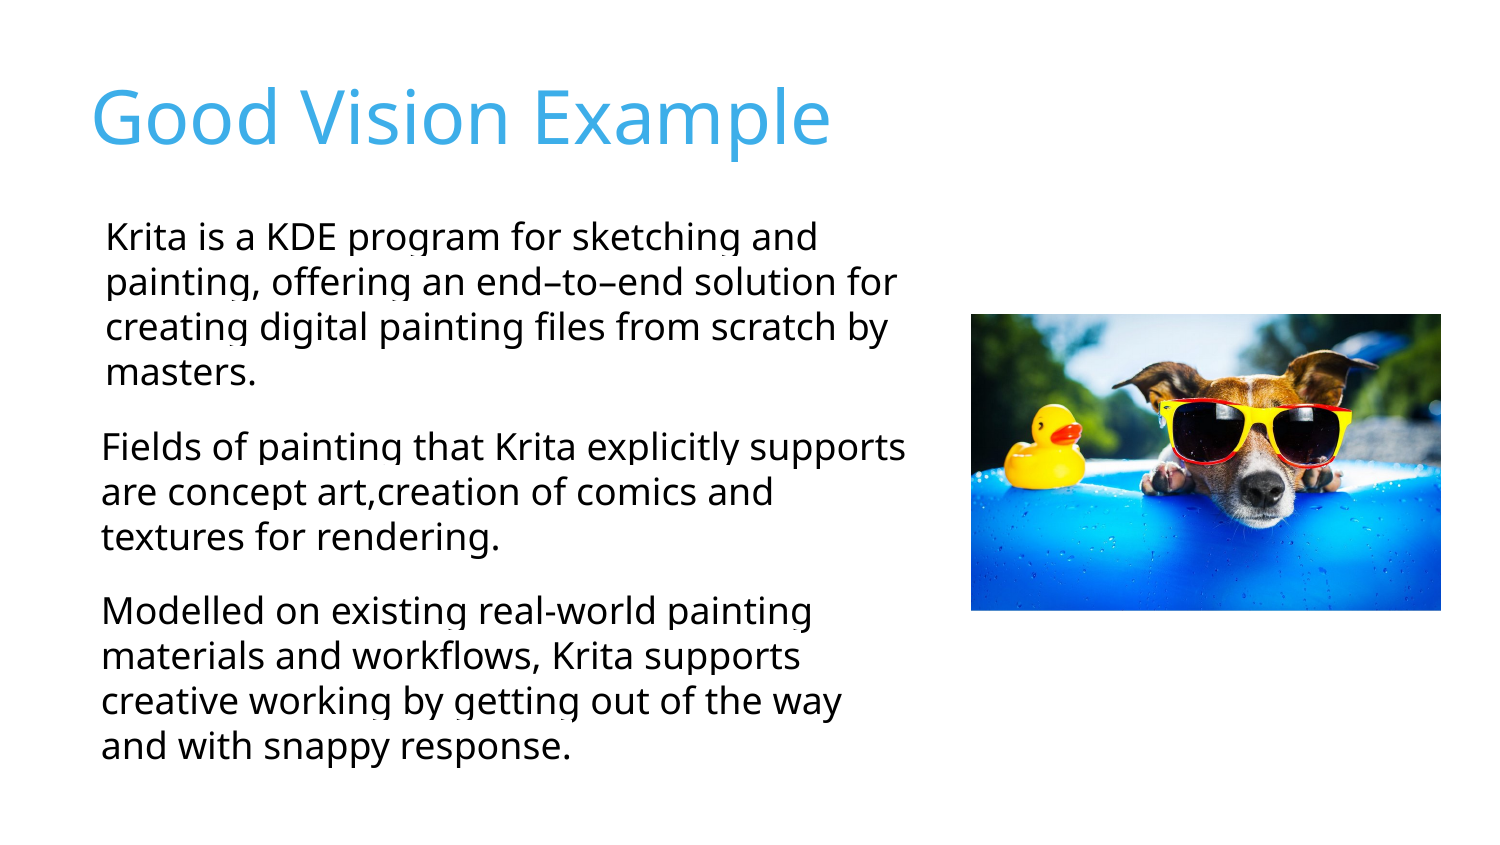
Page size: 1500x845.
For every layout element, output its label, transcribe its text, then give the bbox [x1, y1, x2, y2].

title Good Vision Example [75, 33, 1425, 175]
list Krita is a KDE program for sketching and painting, offering an end–to–end solution for creating digital painting files from scratch by masters. Fields of painting that Krita explicitly supports are concept art,creation of comics and textures for rendering. Modelled on existing real-world painting materials and workflows, Krita supports creative working by getting out of the way and with snappy response. [15, 198, 931, 811]
picture [971, 314, 1441, 611]
